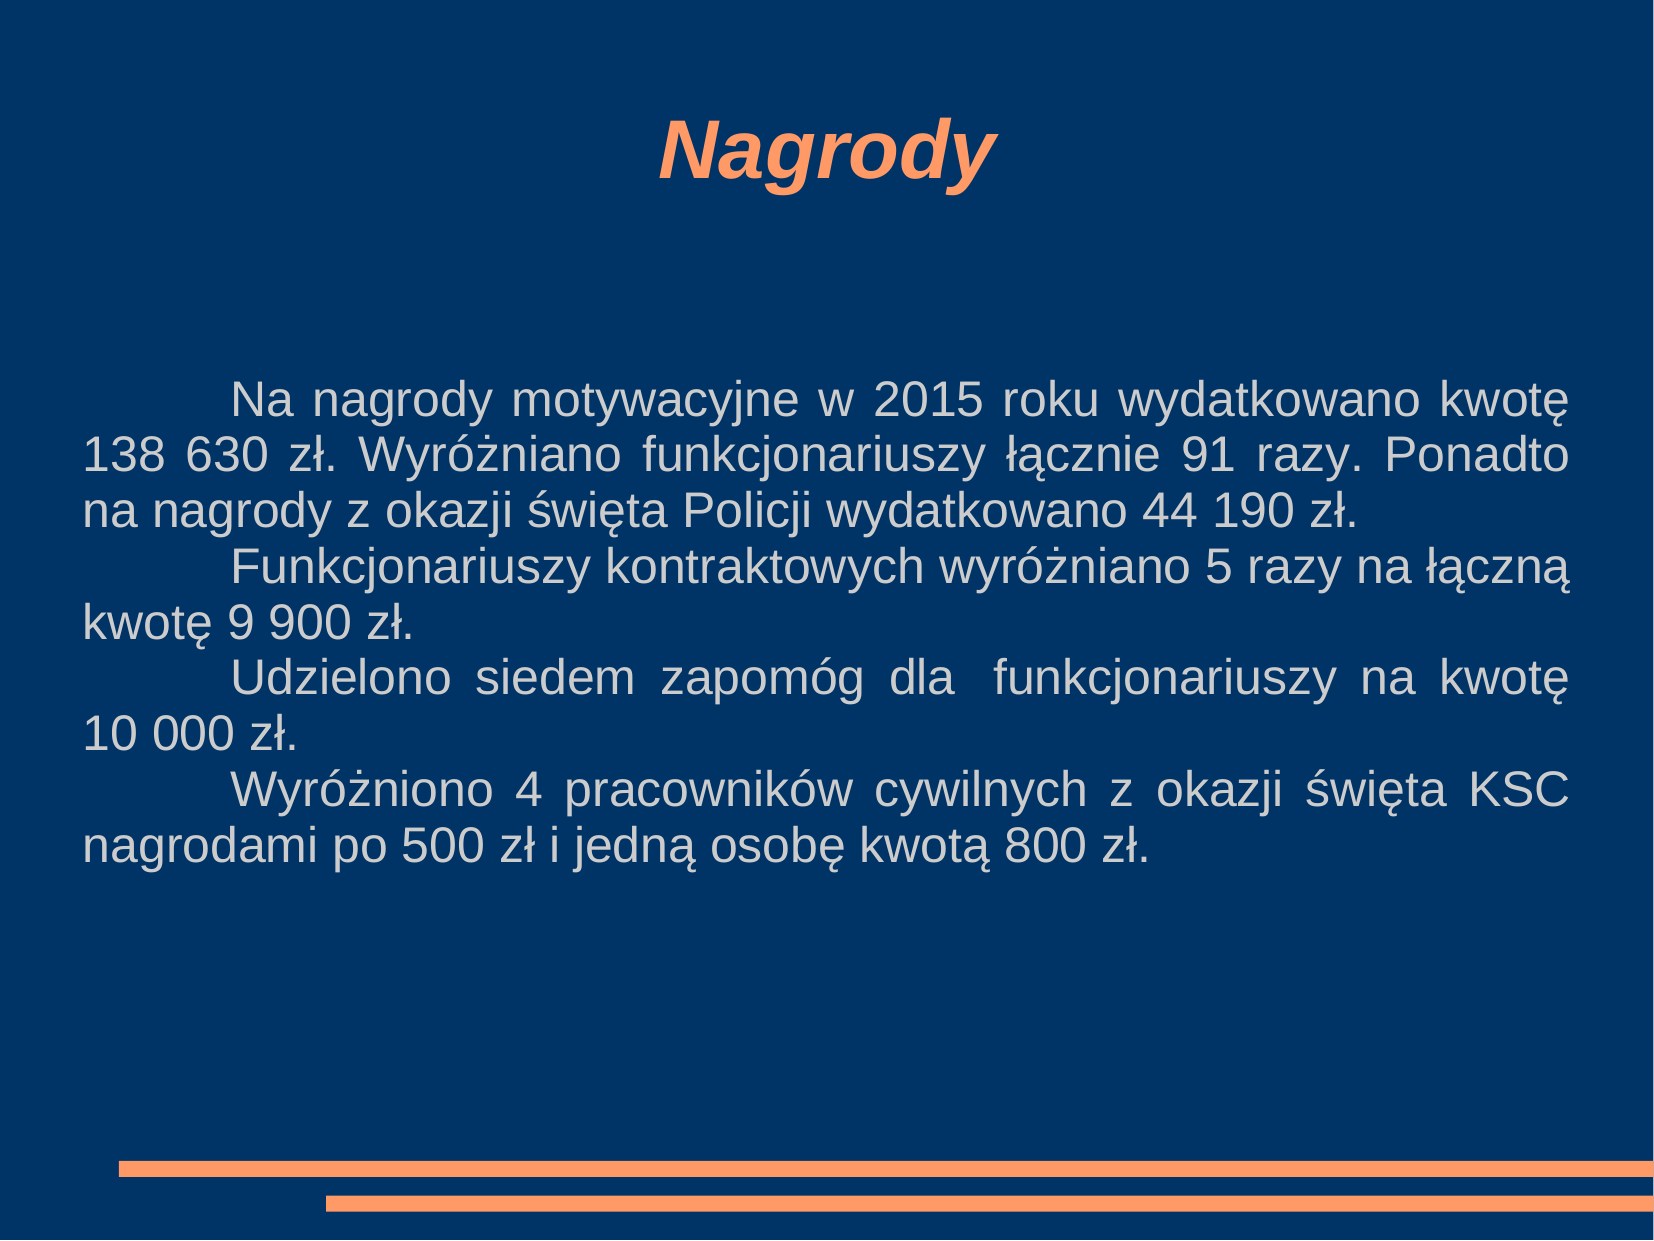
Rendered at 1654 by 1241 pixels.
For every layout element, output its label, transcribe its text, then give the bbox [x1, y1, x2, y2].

title Nagrody [121, 46, 1534, 254]
subtitle Na nagrody motywacyjne w 2015 roku wydatkowano kwotę 138 630 zł. Wyróżniano funkcjonariuszy łącznie 91 razy. Ponadto na nagrody z okazji święta Policji wydatkowano 44 190 zł. Funkcjonariuszy kontraktowych wyróżniano 5 razy na łączną kwotę 9 900 zł. Udzielono siedem zapomóg dla funkcjonariuszy na kwotę 10 000 zł. Wyróżniono 4 pracowników cywilnych z okazji święta KSC nagrodami po 500 zł i jedną osobę kwotą 800 zł. [82, 283, 1571, 1016]
